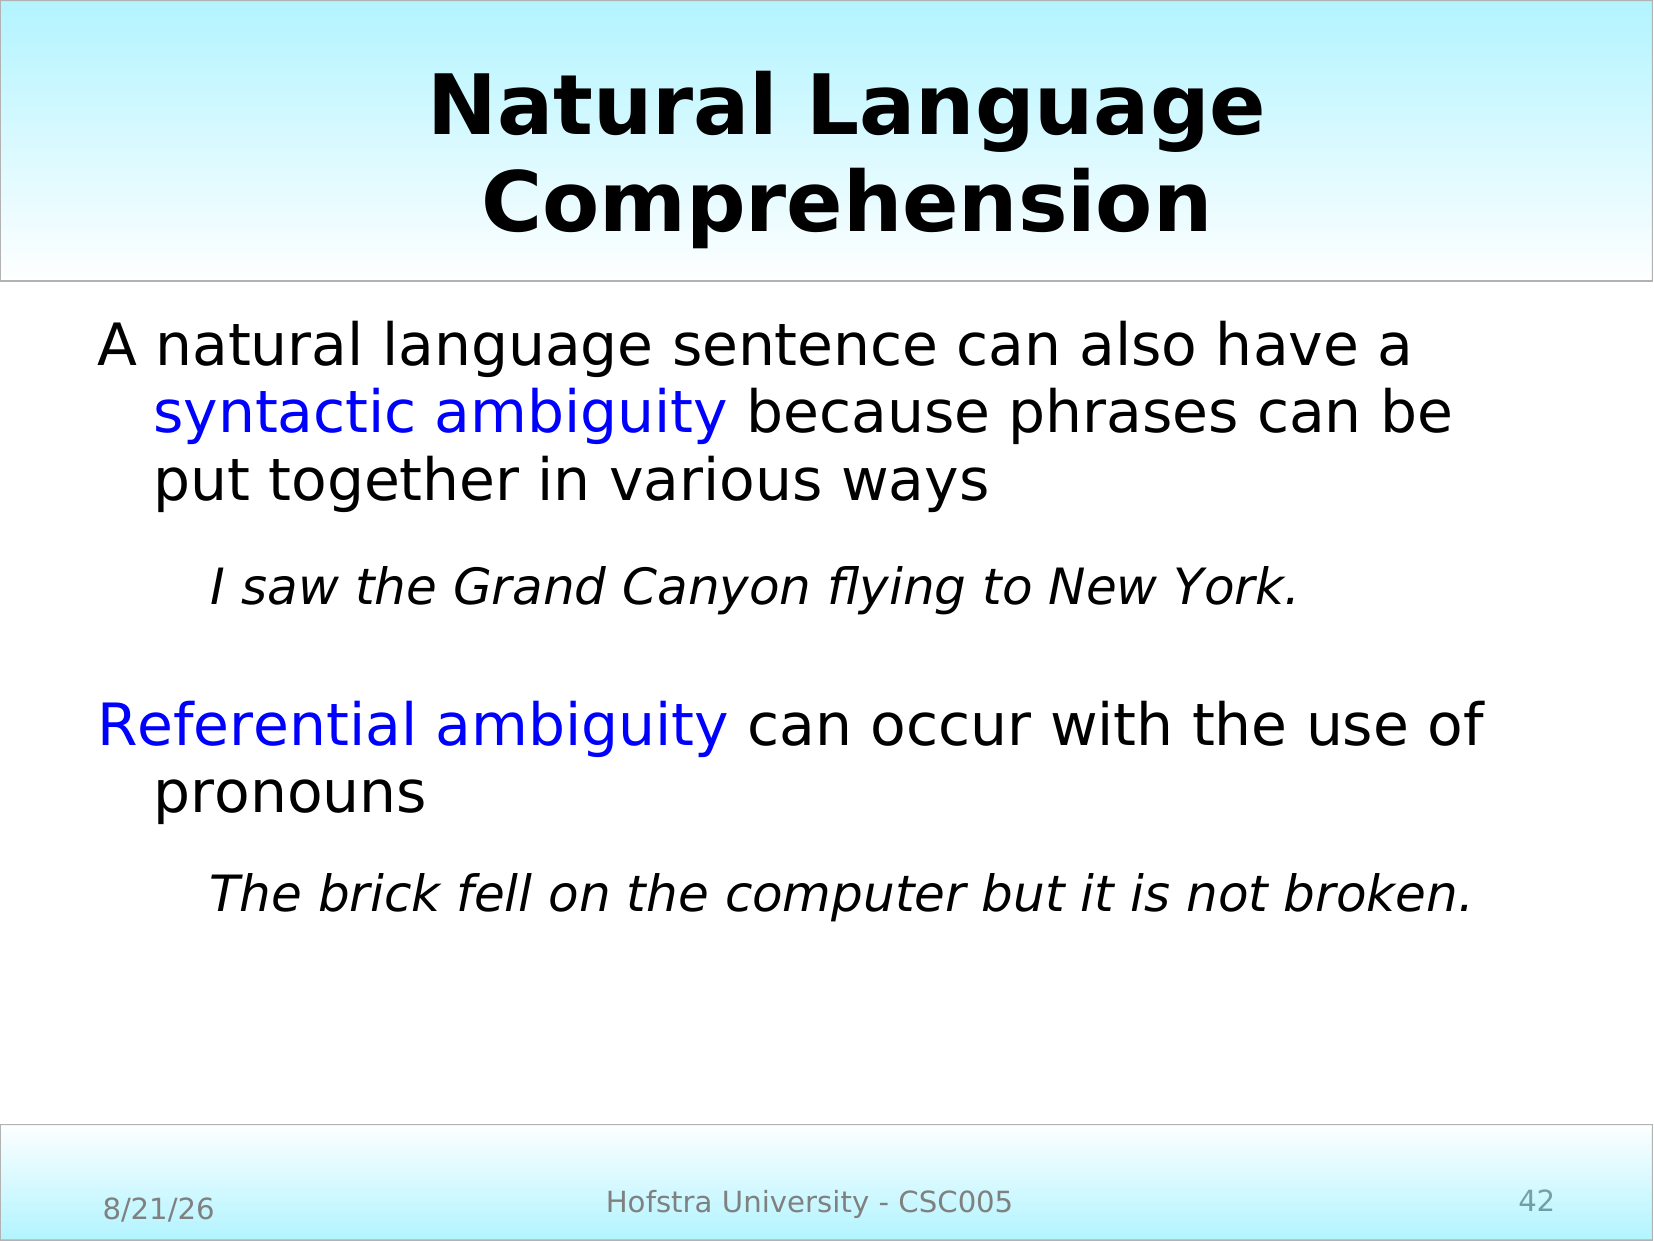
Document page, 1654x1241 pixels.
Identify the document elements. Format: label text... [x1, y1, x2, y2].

title Natural Language Comprehension [165, 35, 1529, 274]
list A natural language sentence can also have a syntactic ambiguity because phrases can be put together in various ways I saw the Grand Canyon flying to New York. Referential ambiguity can occur with the use of pronouns The brick fell on the computer but it is not broken. [82, 303, 1571, 1159]
